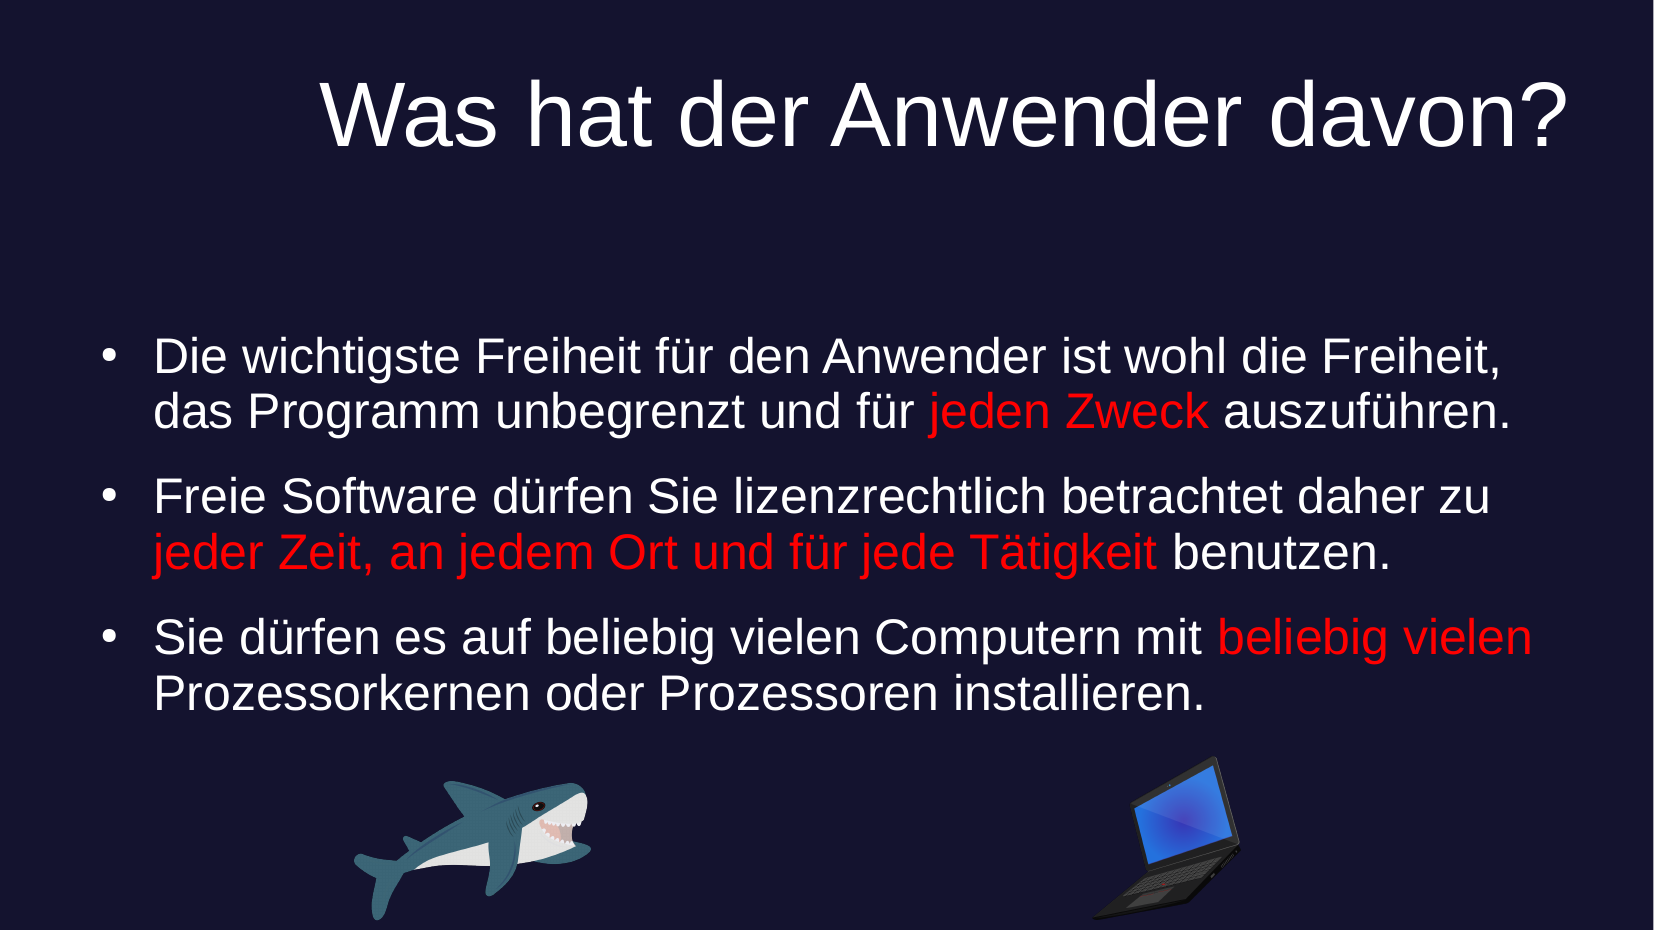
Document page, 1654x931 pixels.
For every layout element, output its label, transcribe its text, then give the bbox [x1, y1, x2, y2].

list Die wichtigste Freiheit für den Anwender ist wohl die Freiheit, das Programm unbegrenzt und für jeden Zweck auszuführen. Freie Software dürfen Sie lizenzrechtlich betrachtet daher zu jeder Zeit, an jedem Ort und für jede Tätigkeit benutzen. Sie dürfen es auf beliebig vielen Computern mit beliebig vielen Prozessorkernen oder Prozessoren installieren. [82, 217, 1571, 832]
title Was hat der Anwender davon? [82, 37, 1571, 193]
picture [1092, 832, 1241, 920]
picture [354, 832, 591, 931]
